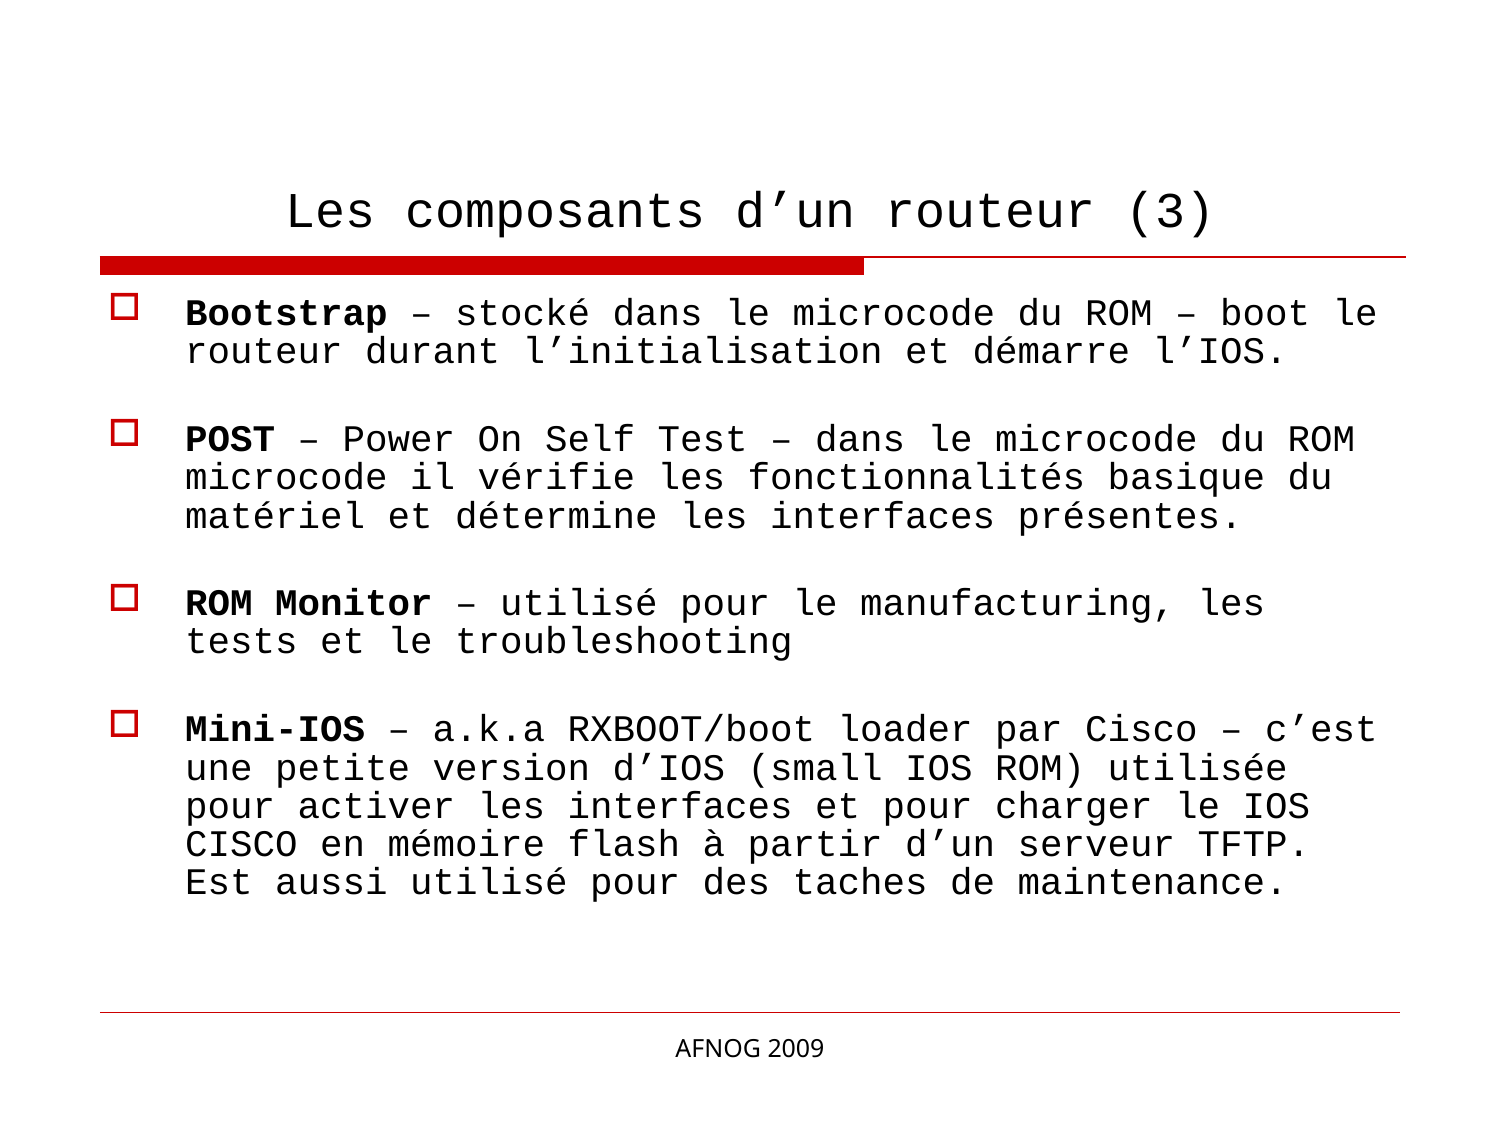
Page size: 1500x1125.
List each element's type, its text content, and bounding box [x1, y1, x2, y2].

text_box AFNOG 2009 [512, 1024, 988, 1103]
title Les composants d’un routeur (3) [94, 49, 1407, 250]
list Bootstrap – stocké dans le microcode du ROM – boot le routeur durant l’initialisation et démarre l’IOS. POST – Power On Self Test – dans le microcode du ROM microcode il vérifie les fonctionnalités basique du matériel et détermine les interfaces présentes. ROM Monitor – utilisé pour le manufacturing, les tests et le troubleshooting Mini-IOS – a.k.a RXBOOT/boot loader par Cisco – c’est une petite version d’IOS (small IOS ROM) utilisée pour activer les interfaces et pour charger le IOS CISCO en mémoire flash à partir d’un serveur TFTP. Est aussi utilisé pour des taches de maintenance. [92, 287, 1406, 988]
